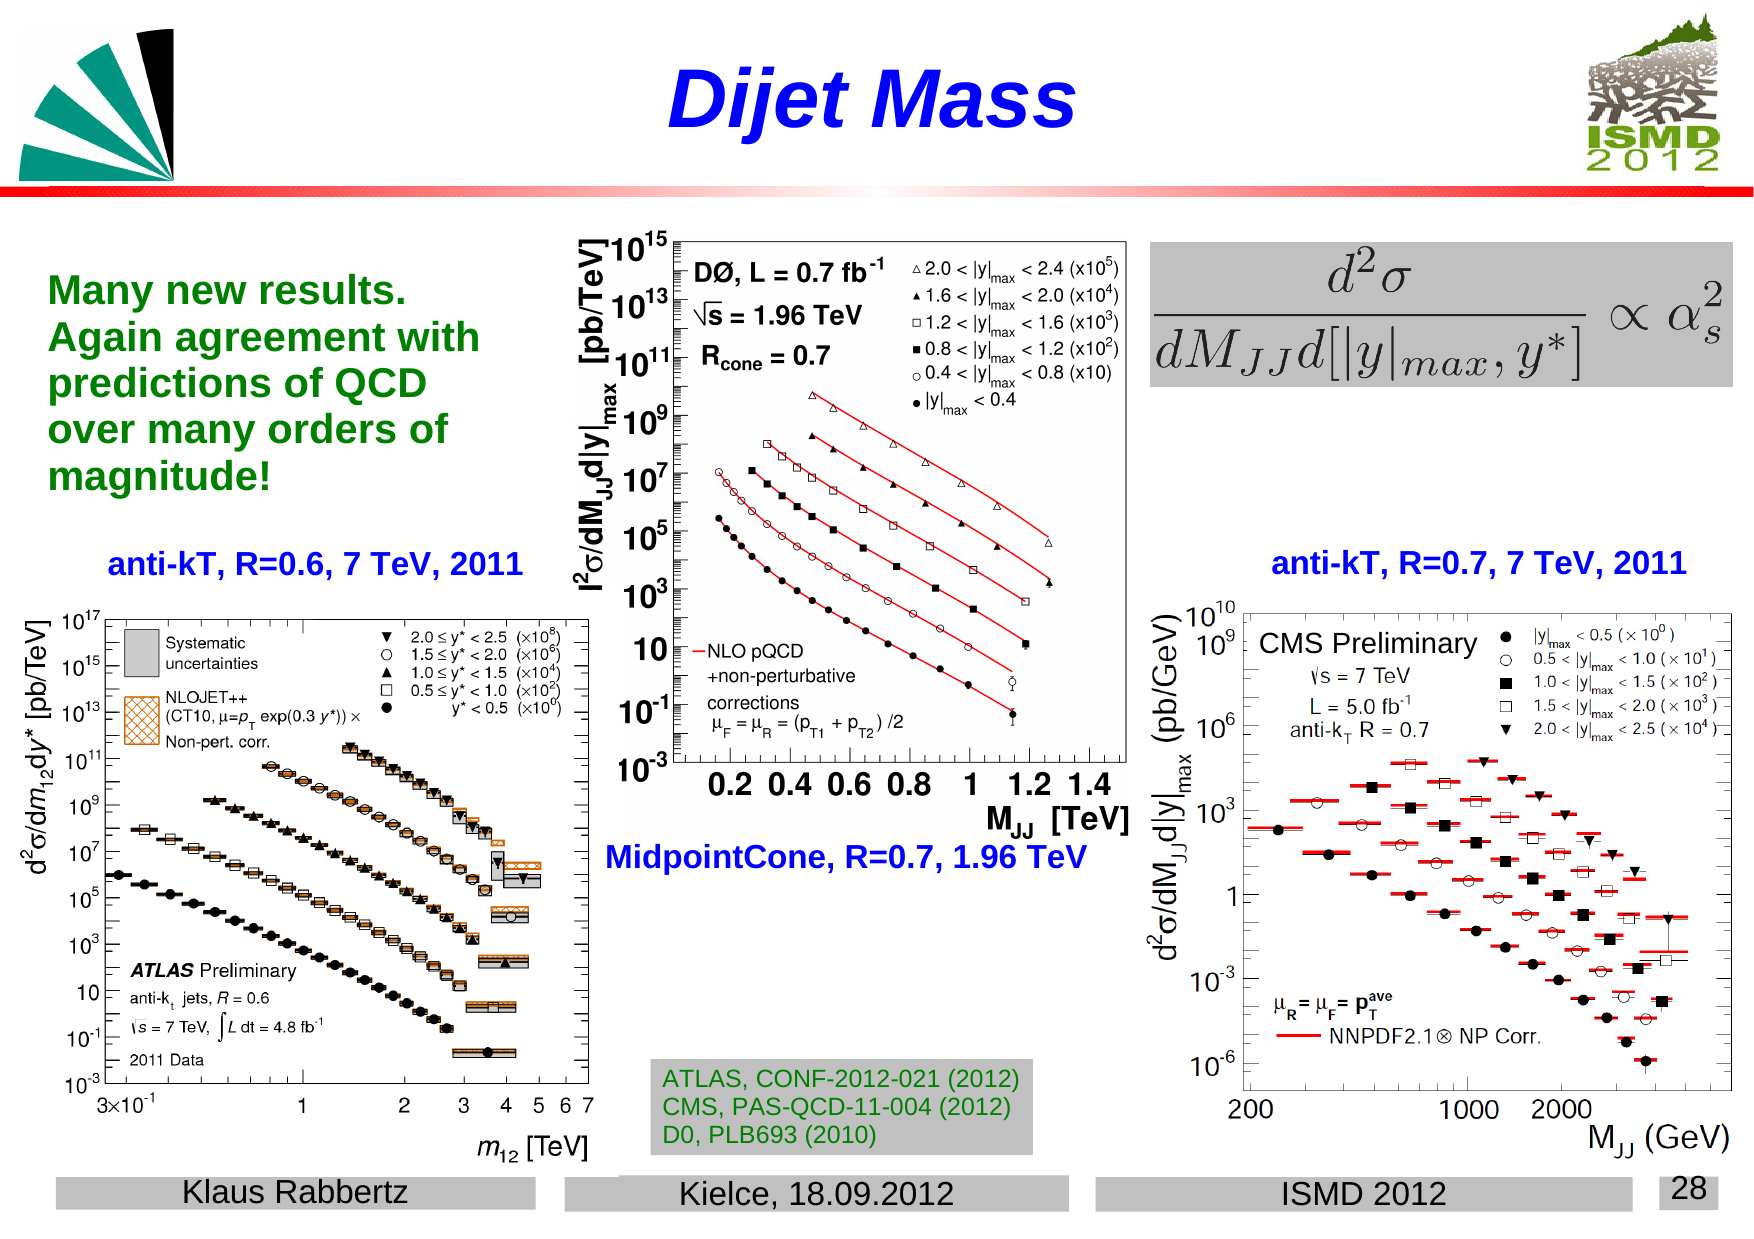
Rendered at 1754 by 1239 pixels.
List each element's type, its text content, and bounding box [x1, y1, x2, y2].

text_box Many new results. Again agreement with predictions of QCD over many orders of magnitude! [35, 260, 495, 506]
text_box CMS Preliminary [1247, 621, 1491, 667]
title Dijet Mass [220, 16, 1525, 182]
picture [1579, 5, 1727, 177]
text_box MidpointCone, R=0.7, 1.96 TeV [593, 832, 1101, 882]
picture [1149, 242, 1733, 387]
picture [7, 229, 1129, 1178]
text_box anti-kT, R=0.6, 7 TeV, 2011 [95, 539, 537, 589]
text_box anti-kT, R=0.7, 7 TeV, 2011 [1259, 538, 1701, 588]
picture [1145, 596, 1738, 1161]
picture [19, 29, 174, 183]
text_box ATLAS, CONF-2012-021 (2012) CMS, PAS-QCD-11-004 (2012) D0, PLB693 (2010) [650, 1059, 1033, 1156]
